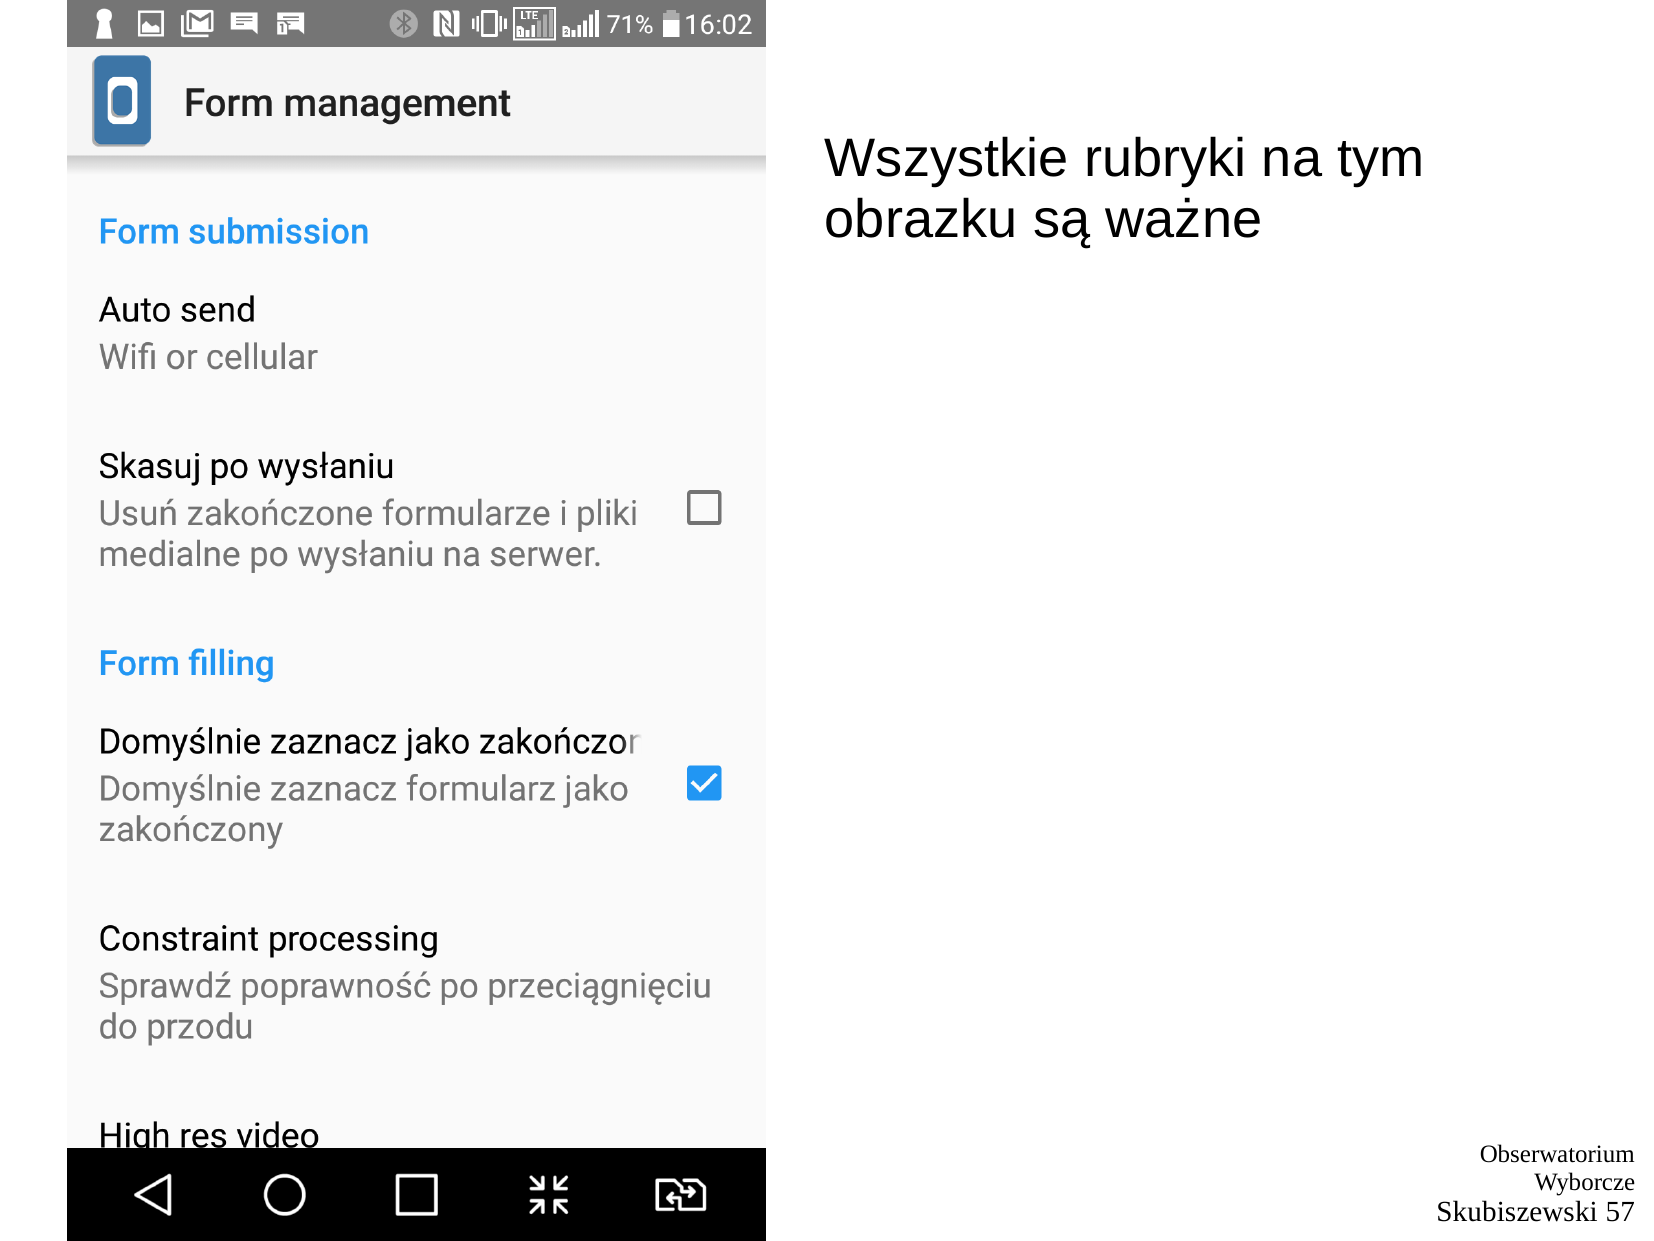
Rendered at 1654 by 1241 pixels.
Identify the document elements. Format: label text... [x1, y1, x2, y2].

text_box Wszystkie rubryki na tym obrazku są ważne [810, 120, 1561, 1071]
picture [67, 0, 766, 1241]
